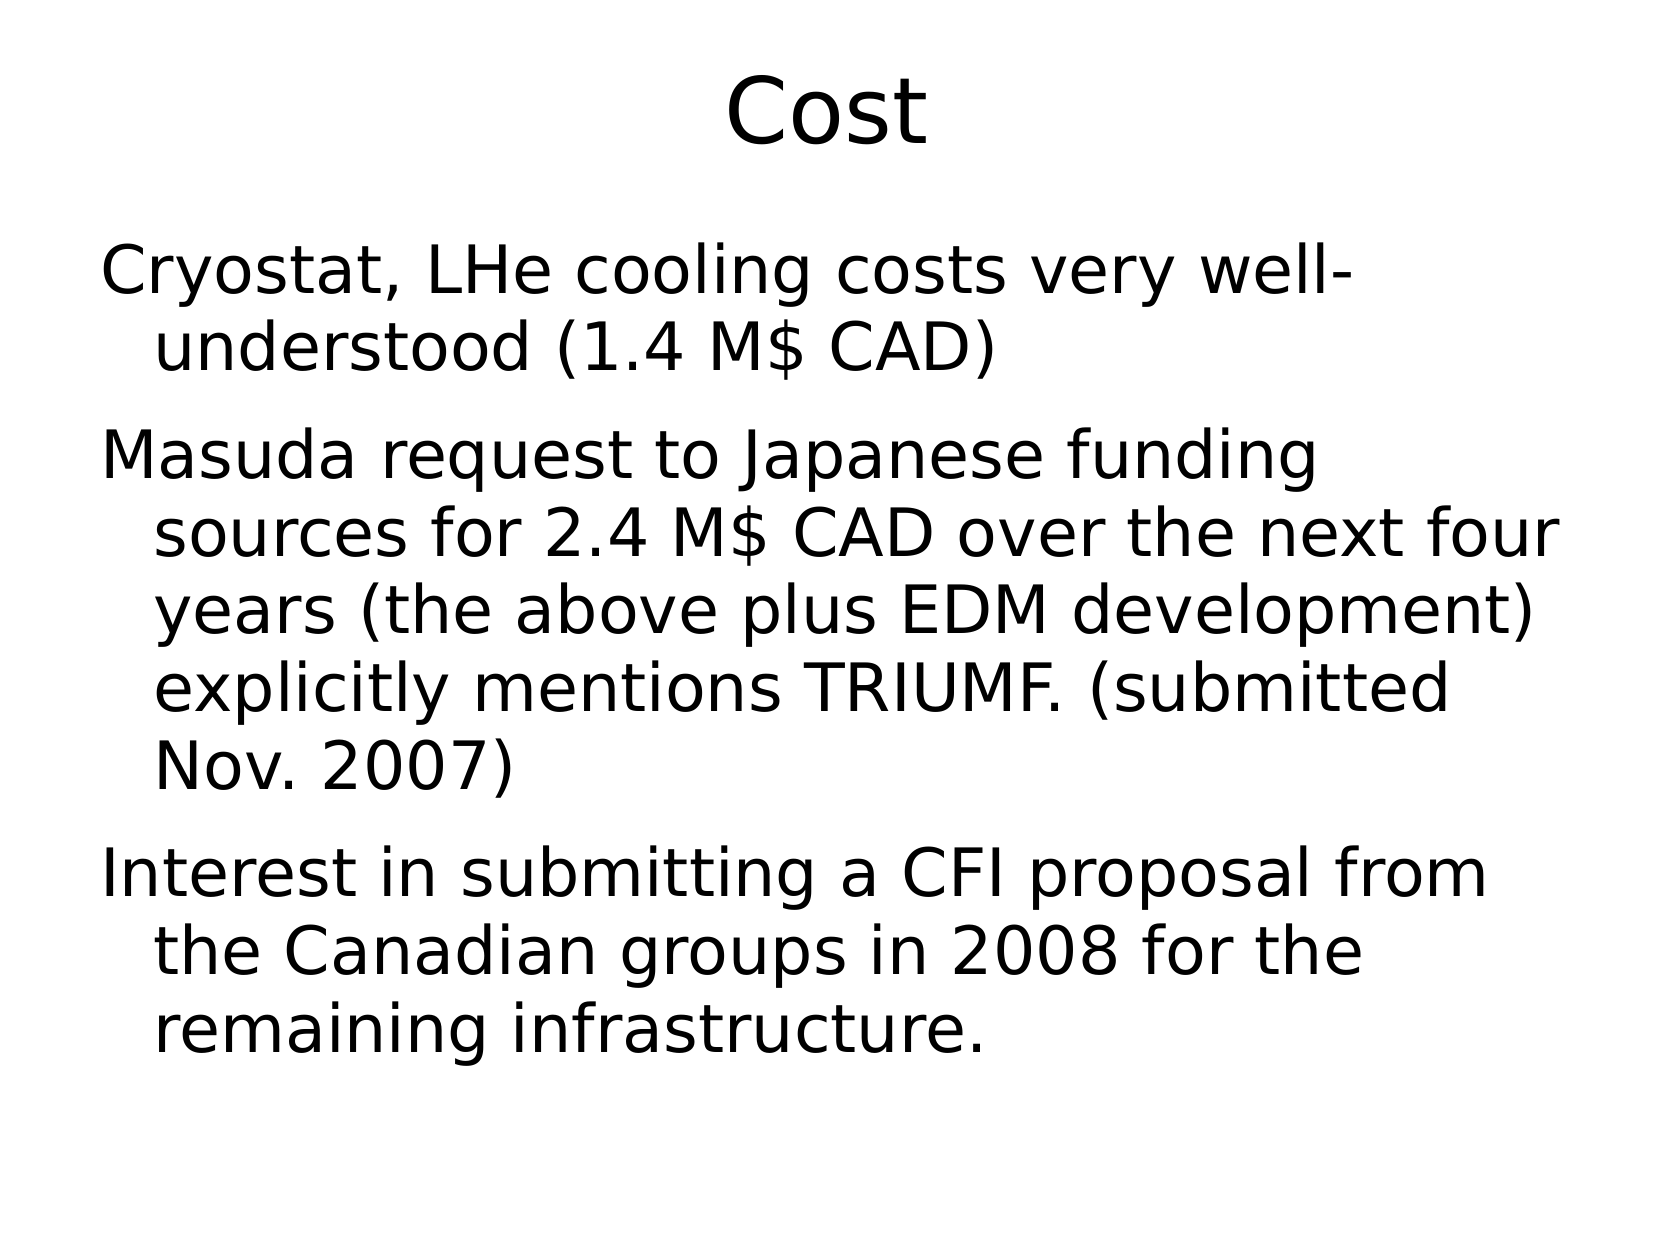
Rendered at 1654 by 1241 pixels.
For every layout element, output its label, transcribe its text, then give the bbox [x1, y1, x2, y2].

title Cost [82, 15, 1571, 208]
list Cryostat, LHe cooling costs very well-understood (1.4 M$ CAD) Masuda request to Japanese funding sources for 2.4 M$ CAD over the next four years (the above plus EDM development) explicitly mentions TRIUMF. (submitted Nov. 2007) Interest in submitting a CFI proposal from the Canadian groups in 2008 for the remaining infrastructure. [82, 231, 1571, 1069]
